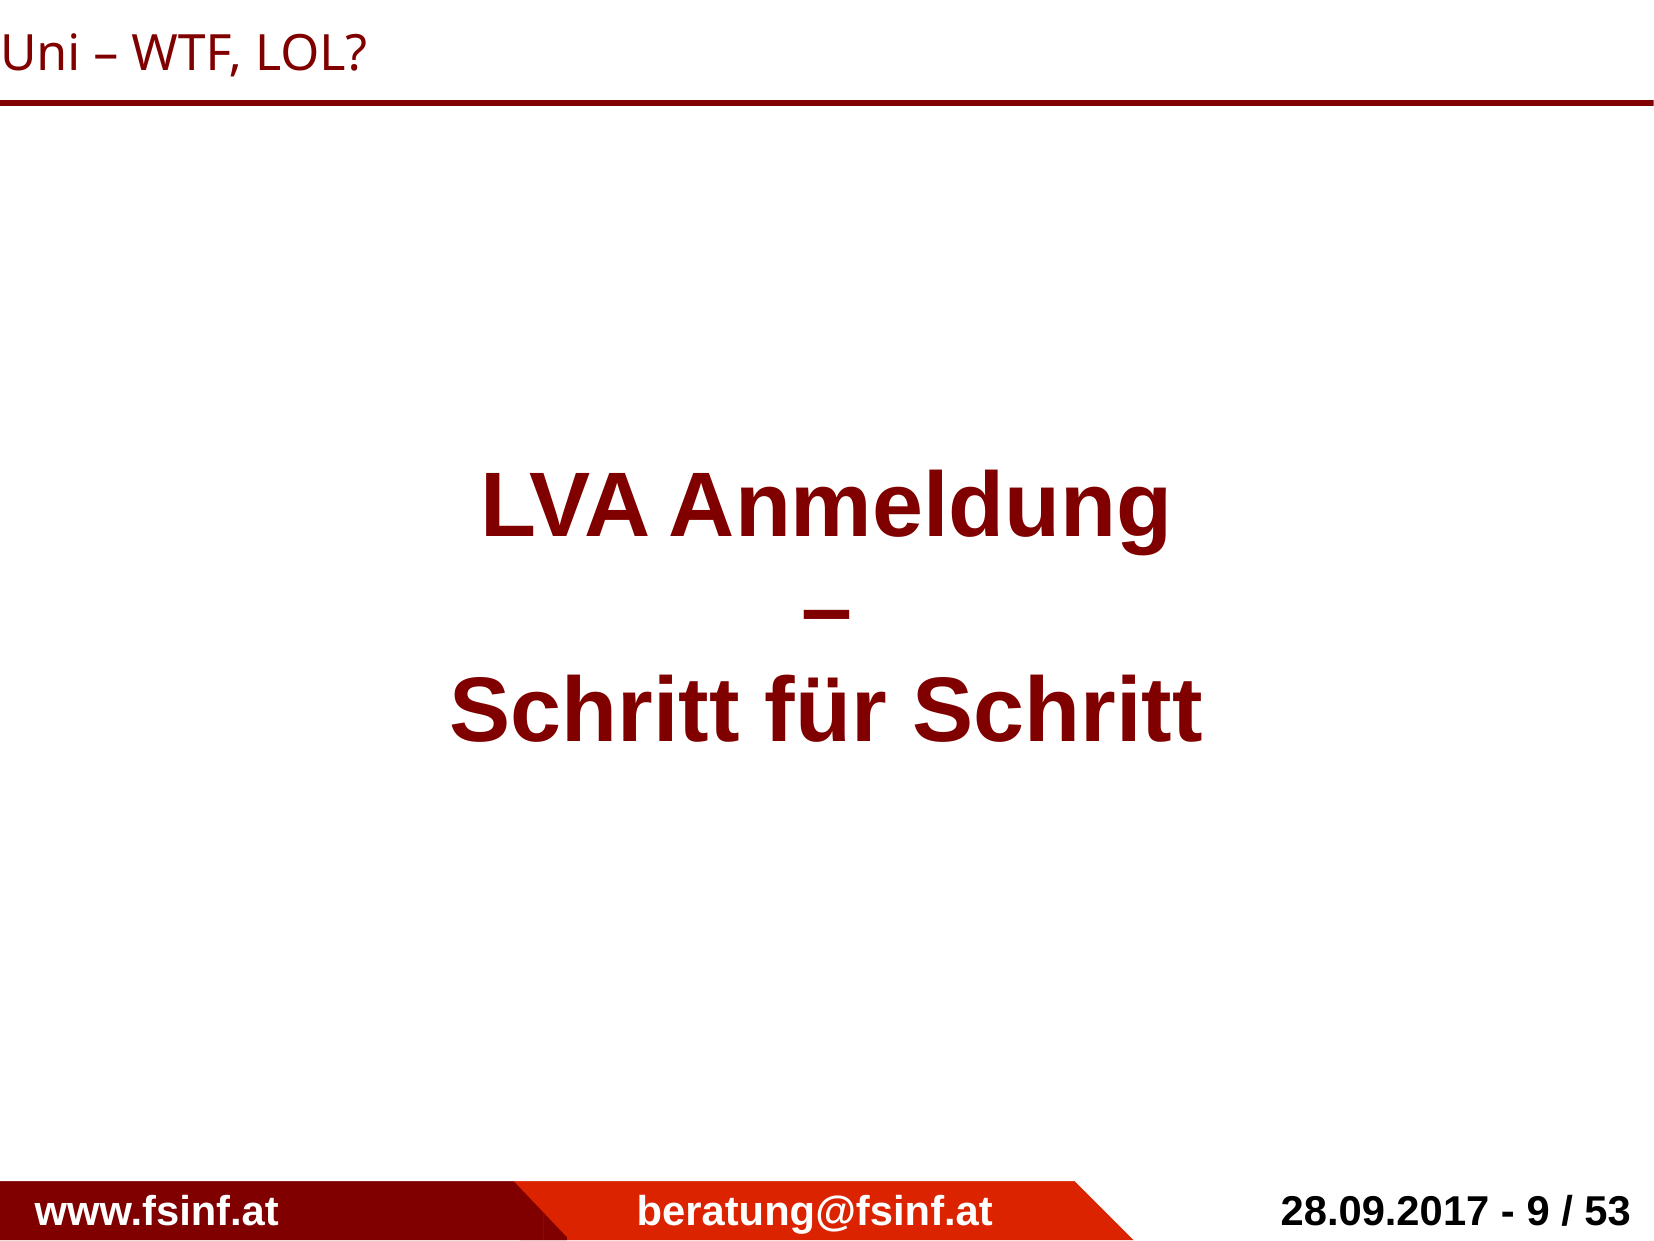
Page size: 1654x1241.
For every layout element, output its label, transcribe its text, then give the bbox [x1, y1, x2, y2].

title LVA Anmeldung – Schritt für Schritt [35, 453, 1619, 762]
